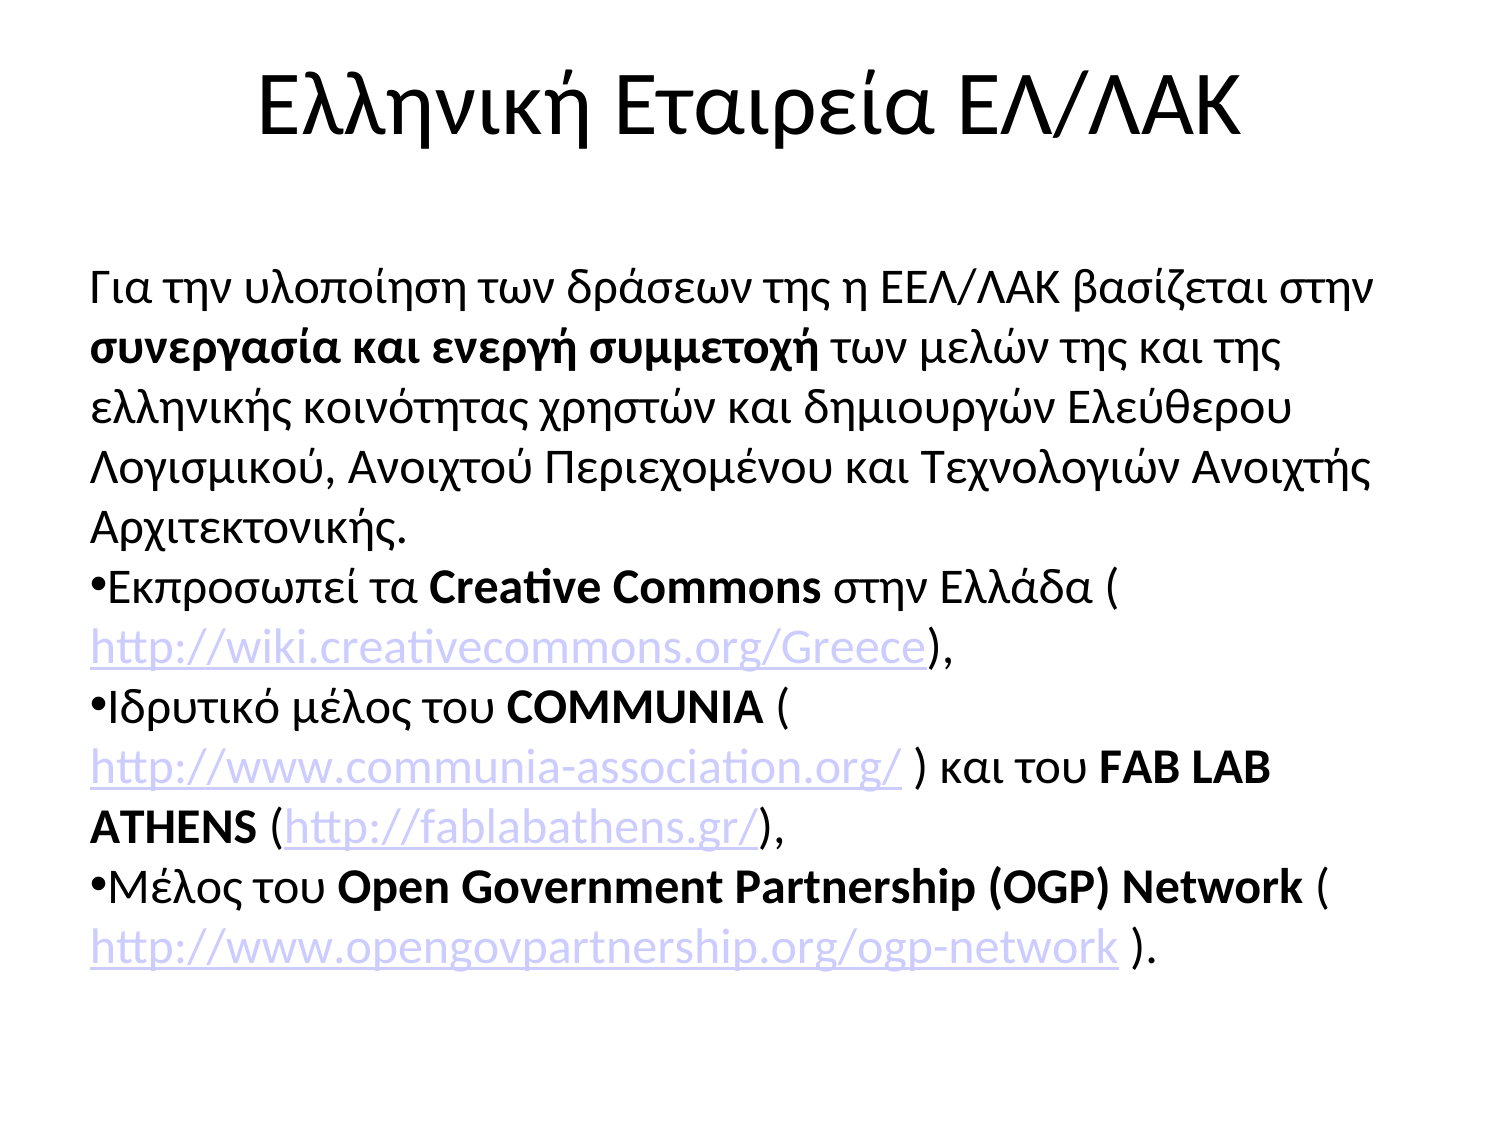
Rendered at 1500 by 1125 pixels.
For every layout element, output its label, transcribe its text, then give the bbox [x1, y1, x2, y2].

text_box Ελληνική Εταιρεία ΕΛ/ΛΑΚ [75, 35, 1426, 176]
text_box Για την υλοποίηση των δράσεων της η ΕΕΛ/ΛΑΚ βασίζεται στην συνεργασία και ενεργή συμμετοχή των μελών της και της ελληνικής κοινότητας χρηστών και δημιουργών Ελεύθερου Λογισμικού, Ανοιχτού Περιεχομένου και Τεχνολογιών Ανοιχτής Αρχιτεκτονικής. Εκπροσωπεί τα Creative Commons στην Ελλάδα (http://wiki.creativecommons.org/Greece), Ιδρυτικό μέλος του COMMUNIA (http://www.communia-association.org/ ) και του FAB LAB ATHENS (http://fablabathens.gr/), Μέλος του Open Government Partnership (OGP) Network (http://www.opengovpartnership.org/ogp-network ). [75, 246, 1426, 1031]
